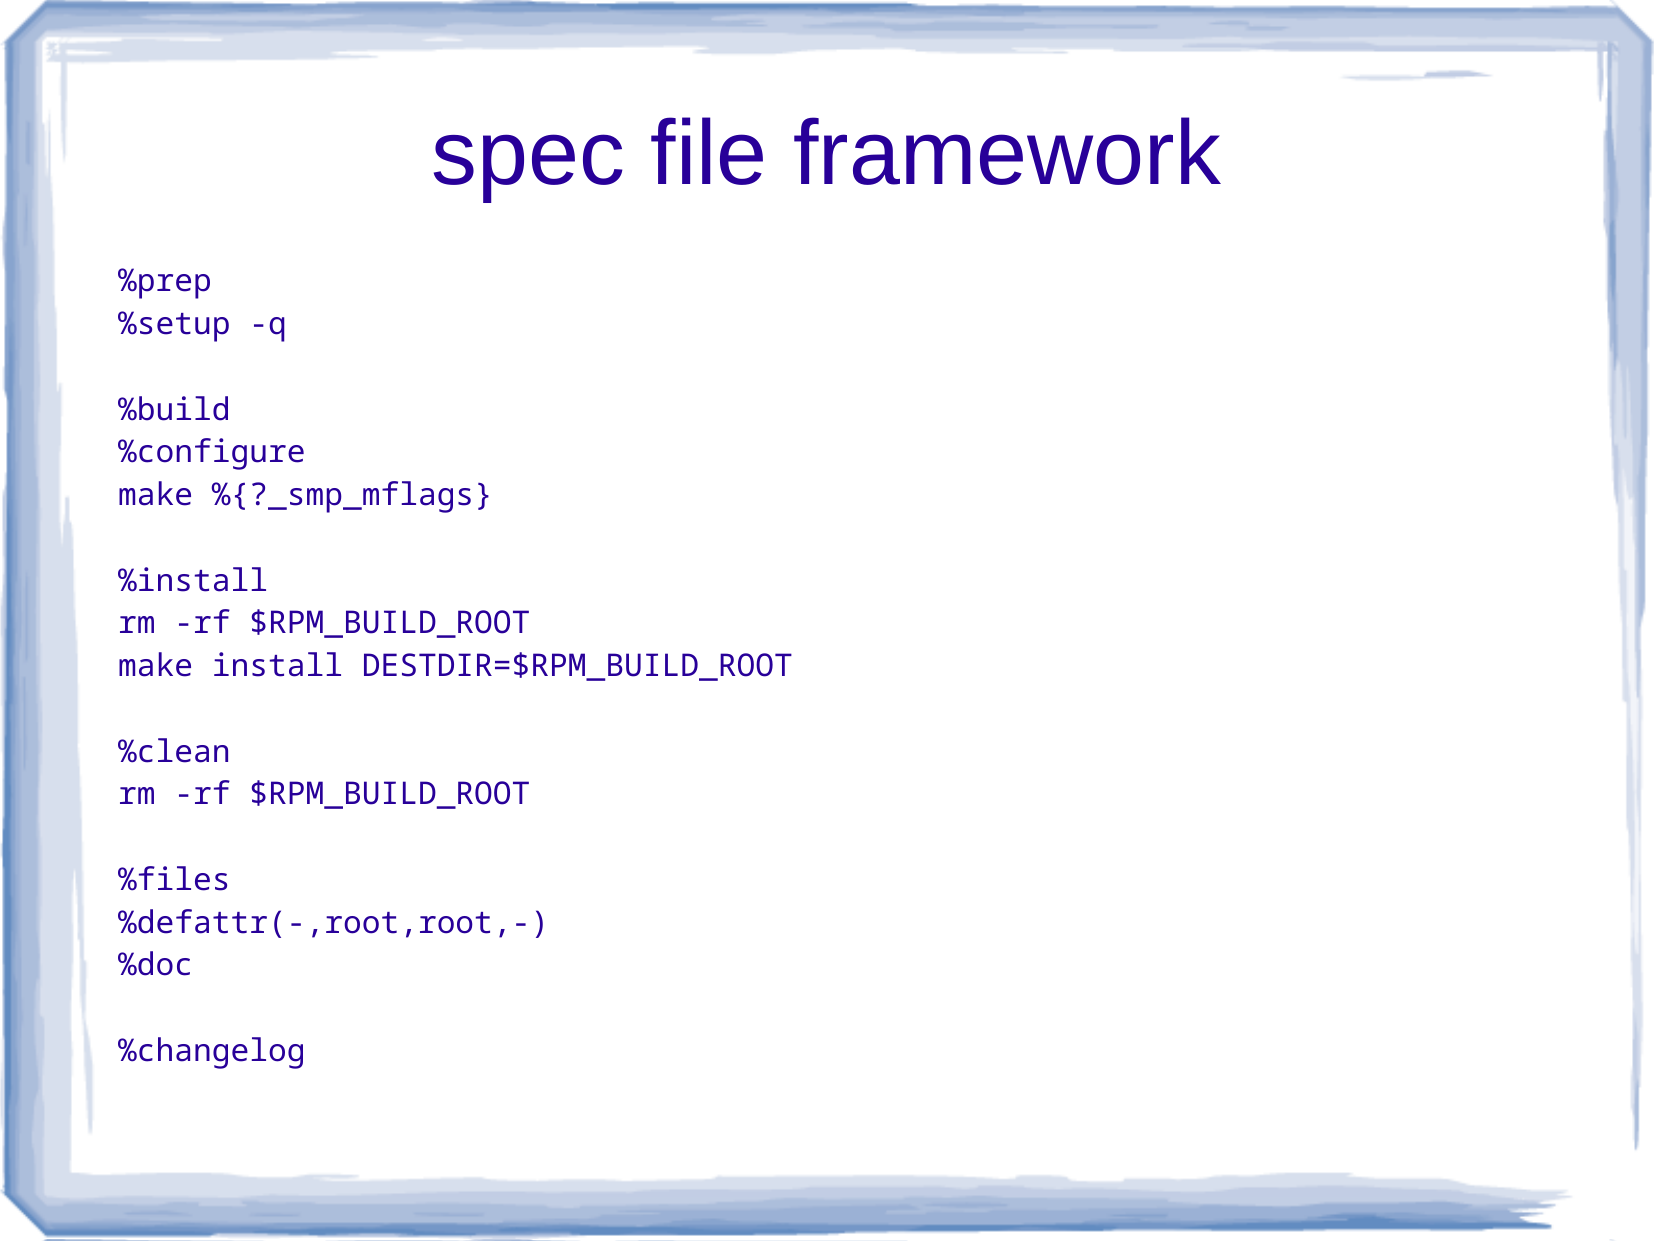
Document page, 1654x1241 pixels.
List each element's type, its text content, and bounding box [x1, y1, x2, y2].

picture [0, 0, 1654, 1241]
title spec file framework [82, 56, 1571, 250]
subtitle %prep %setup -q %build %configure make %{?_smp_mflags} %install rm -rf $RPM_BUILD_ROOT make install DESTDIR=$RPM_BUILD_ROOT %clean rm -rf $RPM_BUILD_ROOT %files %defattr(-,root,root,-) %doc %changelog [118, 332, 1571, 997]
